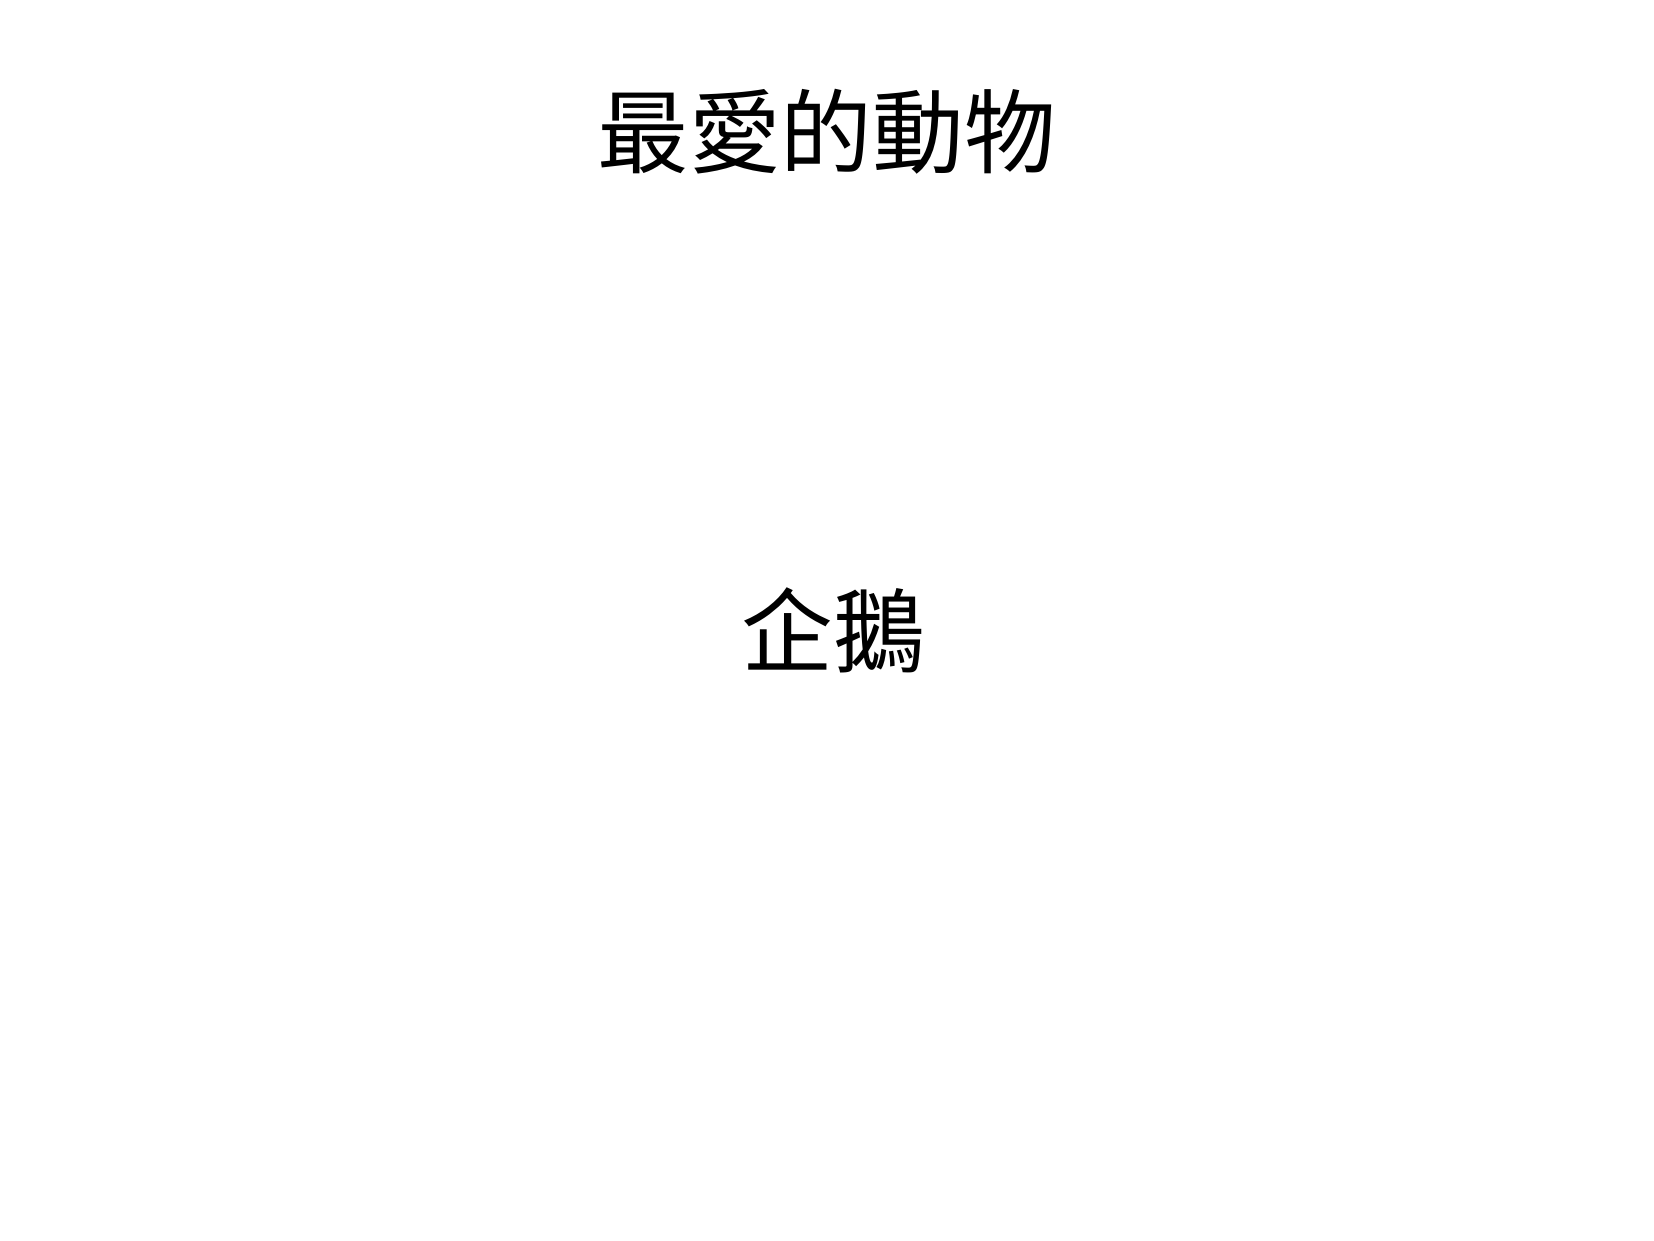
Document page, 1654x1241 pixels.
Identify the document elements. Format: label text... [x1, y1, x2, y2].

text_box 企鵝 [589, 563, 1078, 687]
title 最愛的動物 [389, 47, 1264, 205]
